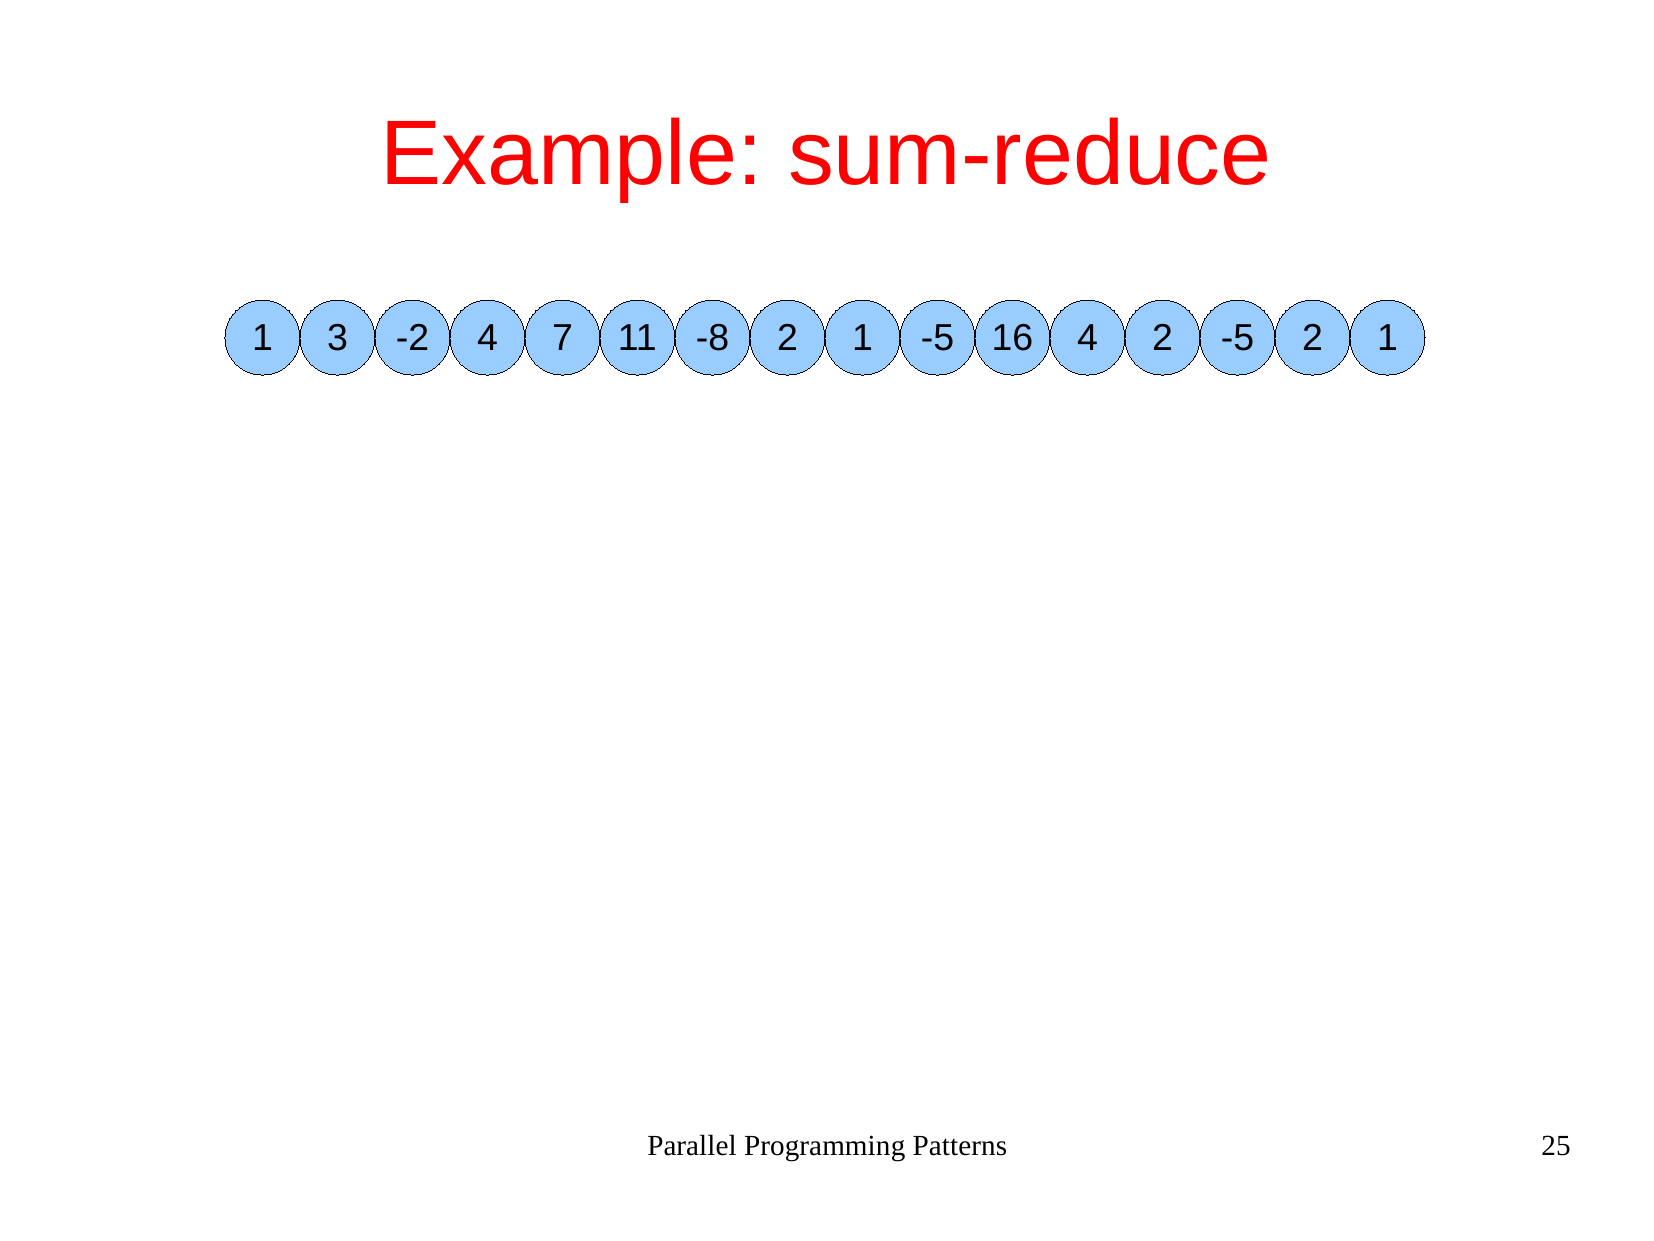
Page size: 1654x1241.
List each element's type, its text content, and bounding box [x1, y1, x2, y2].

text_box 16 [975, 300, 1051, 376]
text_box 2 [750, 300, 826, 376]
text_box 11 [600, 300, 676, 376]
text_box -2 [375, 300, 451, 376]
text_box 1 [224, 300, 301, 376]
text_box -8 [675, 300, 751, 376]
text_box 7 [525, 300, 601, 376]
text_box 2 [1125, 300, 1201, 376]
title Example: sum-reduce [82, 49, 1571, 257]
text_box -5 [1200, 300, 1276, 376]
text_box 1 [1350, 300, 1426, 376]
text_box 4 [450, 300, 526, 376]
text_box 4 [1050, 300, 1126, 376]
text_box 3 [300, 300, 376, 376]
text_box 1 [825, 300, 901, 376]
text_box 2 [1275, 300, 1351, 376]
text_box -5 [900, 300, 976, 376]
